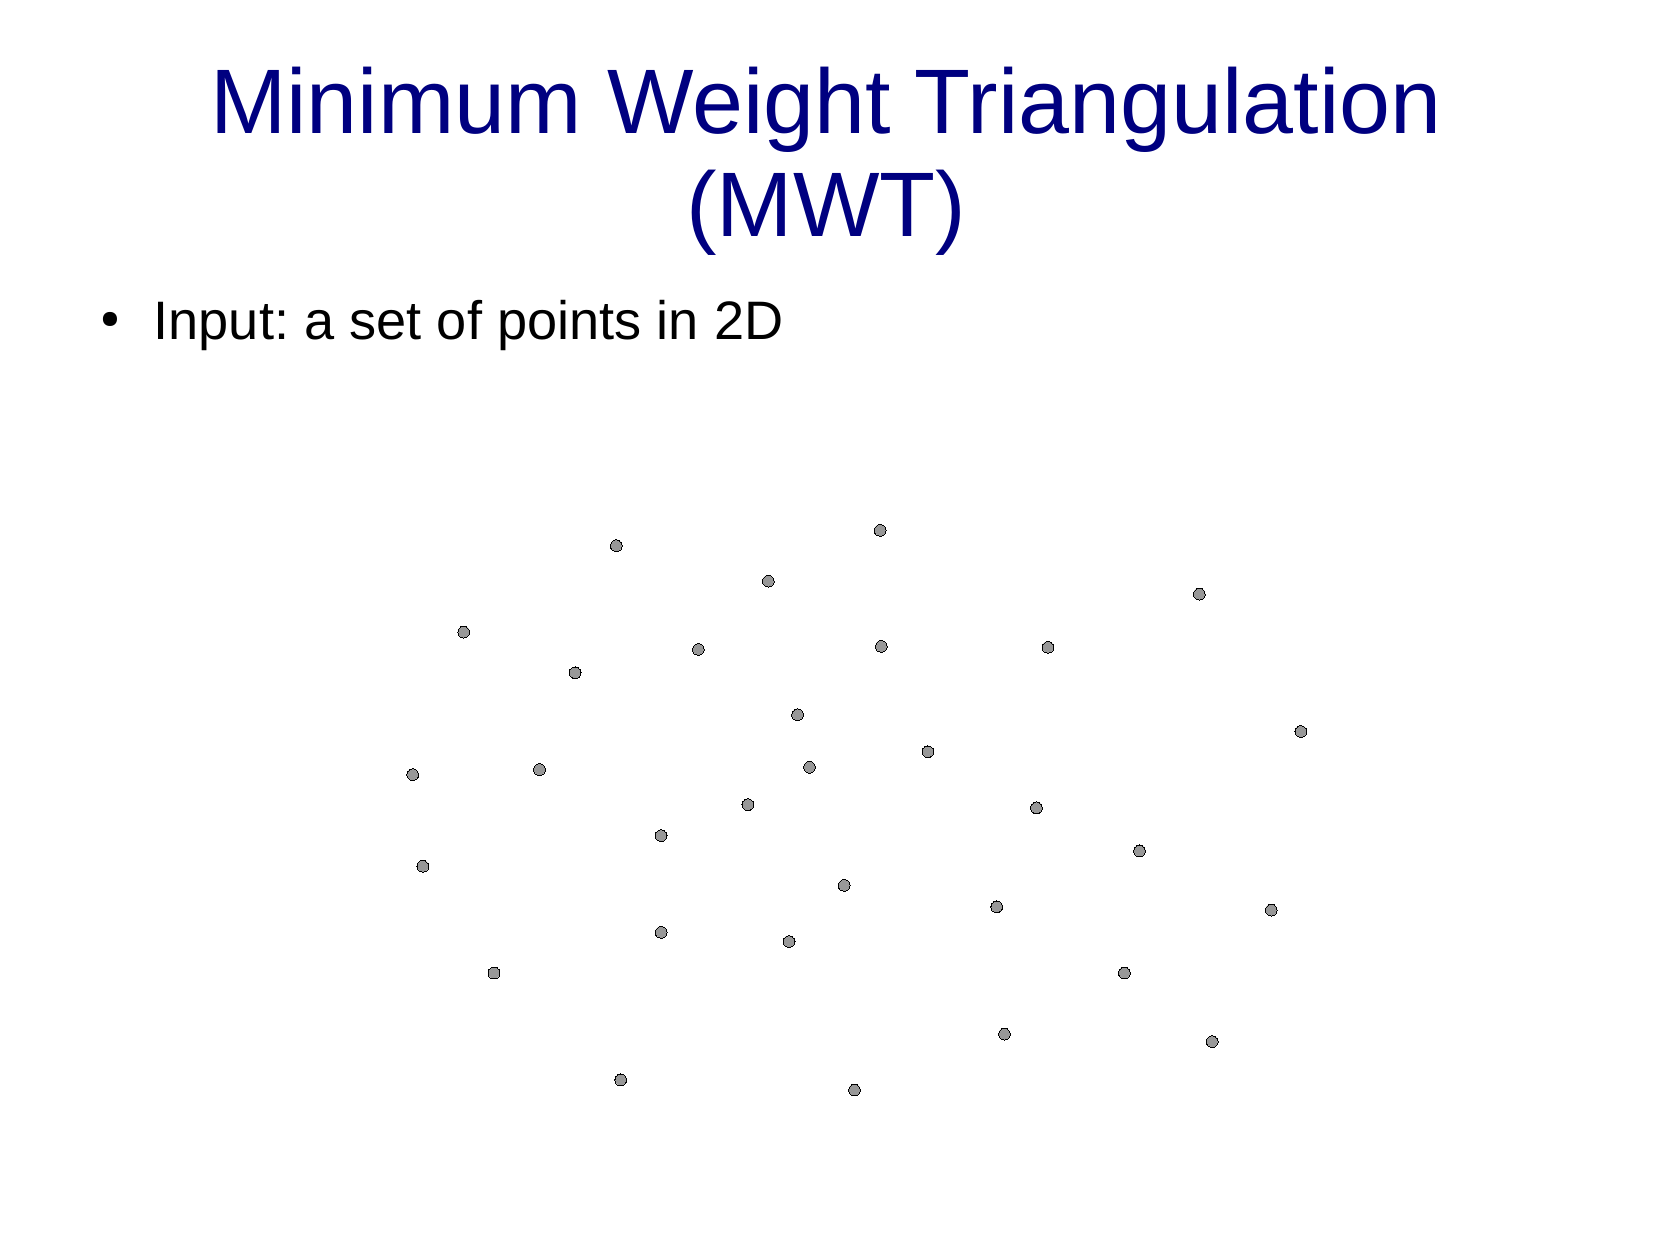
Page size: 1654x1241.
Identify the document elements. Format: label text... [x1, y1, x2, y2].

list Input: a set of points in 2D [82, 290, 1571, 1109]
title Minimum Weight Triangulation (MWT) [82, 49, 1571, 257]
